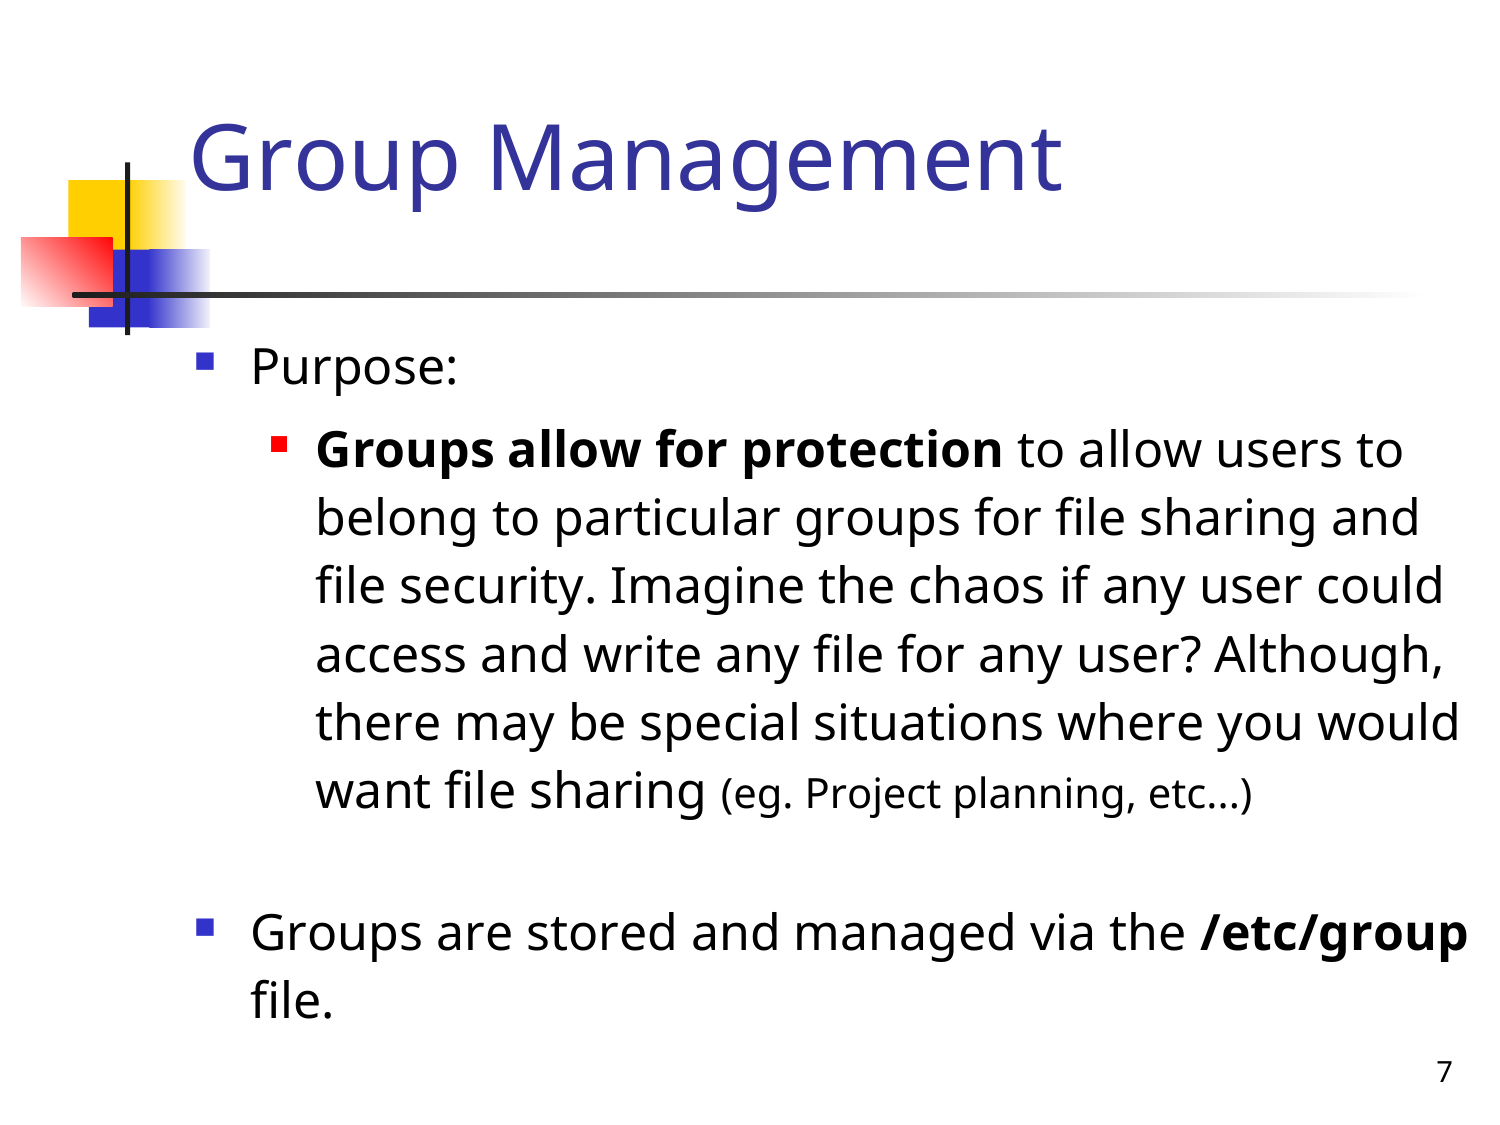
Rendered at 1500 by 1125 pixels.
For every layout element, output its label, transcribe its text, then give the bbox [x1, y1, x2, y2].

list Purpose: Groups allow for protection to allow users to belong to particular groups for file sharing and file security. Imagine the chaos if any user could access and write any file for any user? Although, there may be special situations where you would want file sharing (eg. Project planning, etc...) Groups are stored and managed via the /etc/group file. [193, 331, 1469, 1059]
title Group Management [188, 42, 1468, 268]
